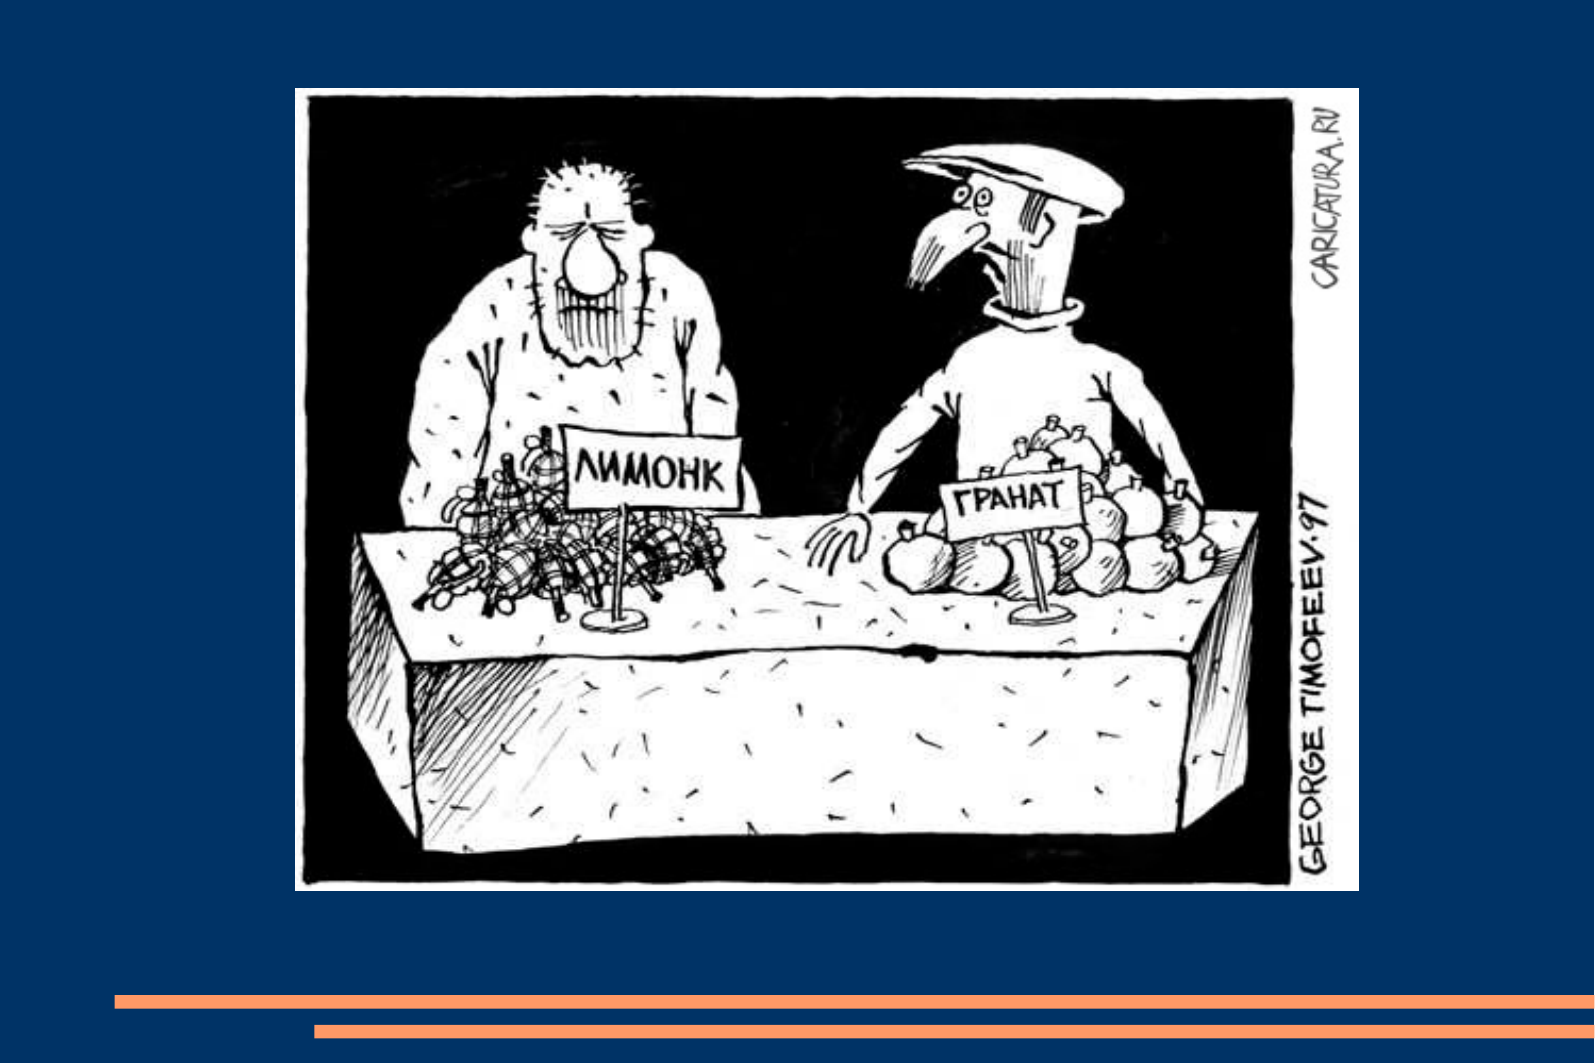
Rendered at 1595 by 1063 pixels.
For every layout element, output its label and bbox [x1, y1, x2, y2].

picture [295, 88, 1359, 891]
